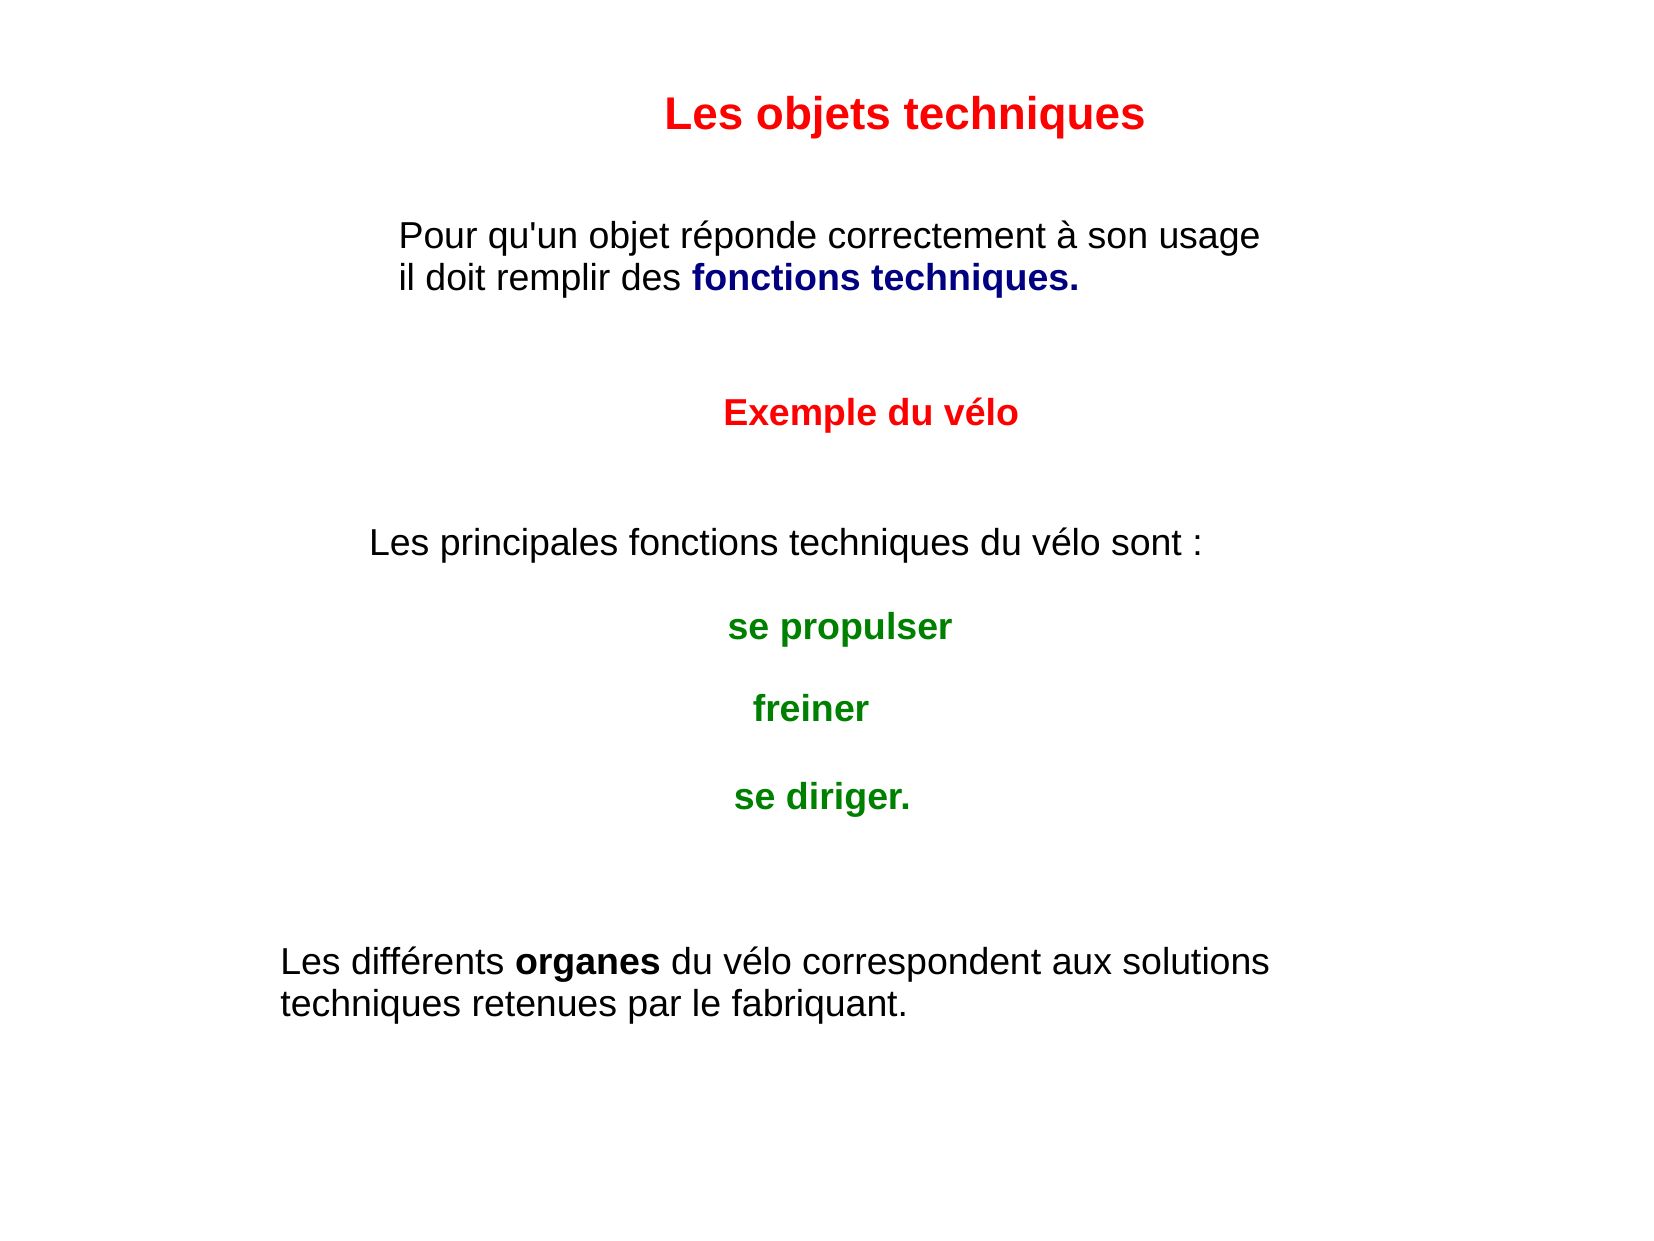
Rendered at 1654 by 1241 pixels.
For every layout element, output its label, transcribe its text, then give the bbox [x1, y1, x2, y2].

text_box Exemple du vélo [708, 383, 1034, 442]
text_box Pour qu'un objet réponde correctement à son usage il doit remplir des fonctions techniques. [383, 206, 1300, 307]
text_box Les principales fonctions techniques du vélo sont : [354, 472, 1388, 699]
text_box Les différents organes du vélo correspondent aux solutions techniques retenues par le fabriquant. [265, 933, 1418, 1034]
text_box freiner [738, 680, 885, 739]
text_box se propulser [712, 598, 968, 657]
text_box Les objets techniques [649, 80, 1270, 148]
text_box se diriger. [708, 767, 974, 827]
